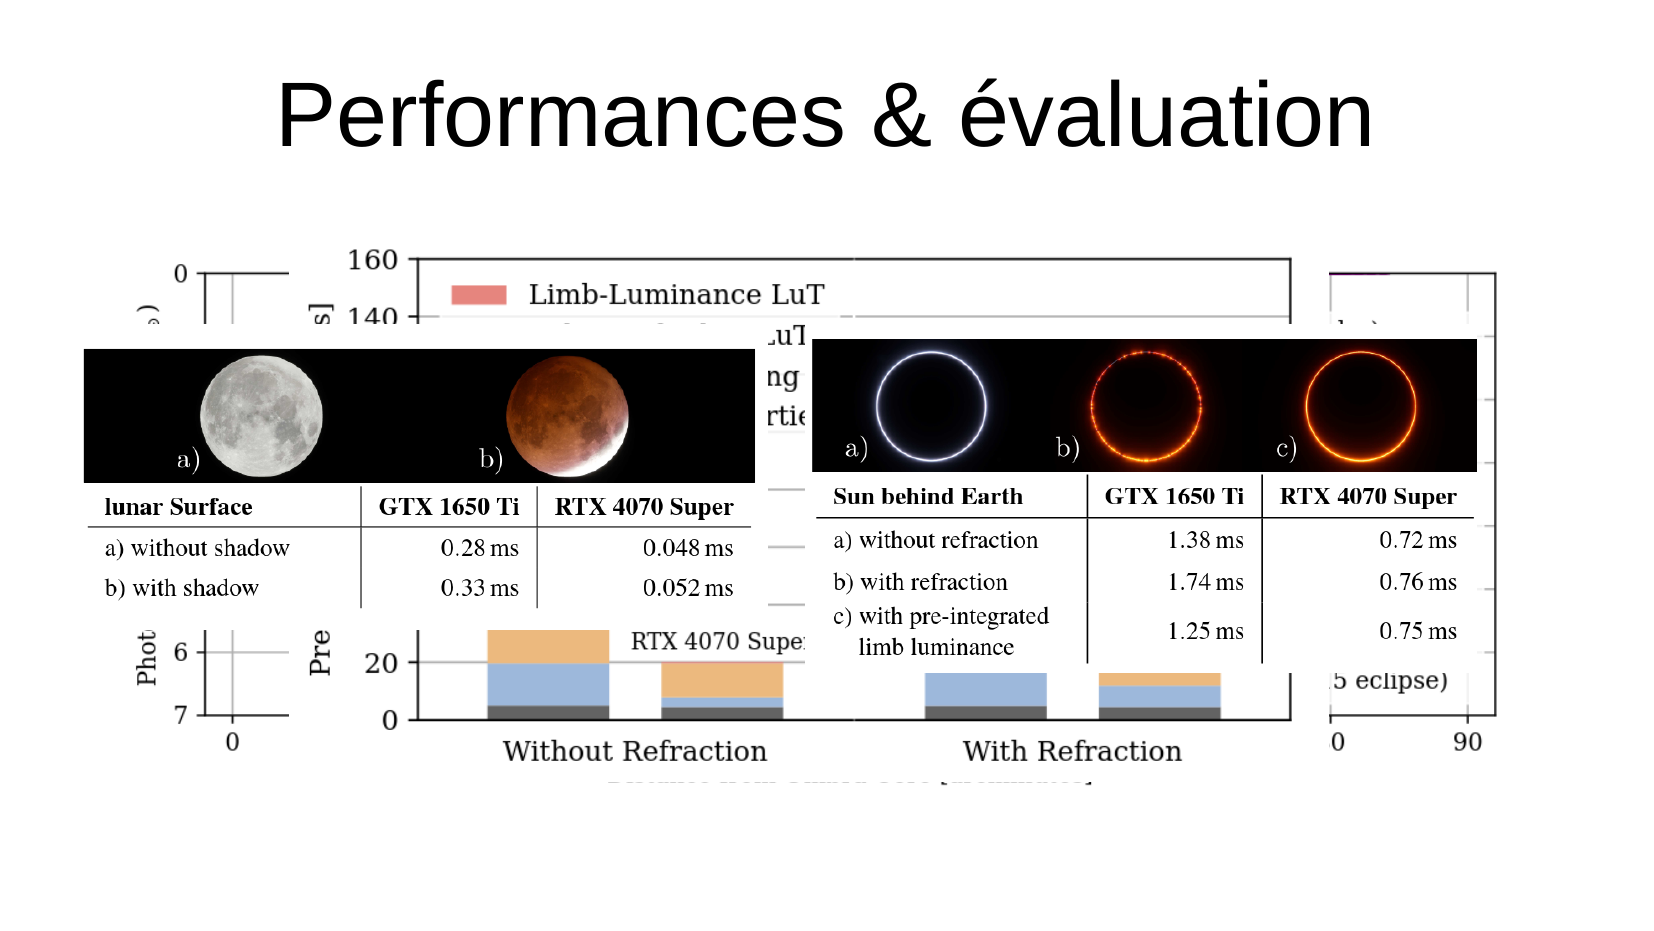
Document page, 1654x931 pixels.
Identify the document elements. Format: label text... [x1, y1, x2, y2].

picture [71, 236, 1504, 798]
title Performances & évaluation [82, 37, 1571, 193]
